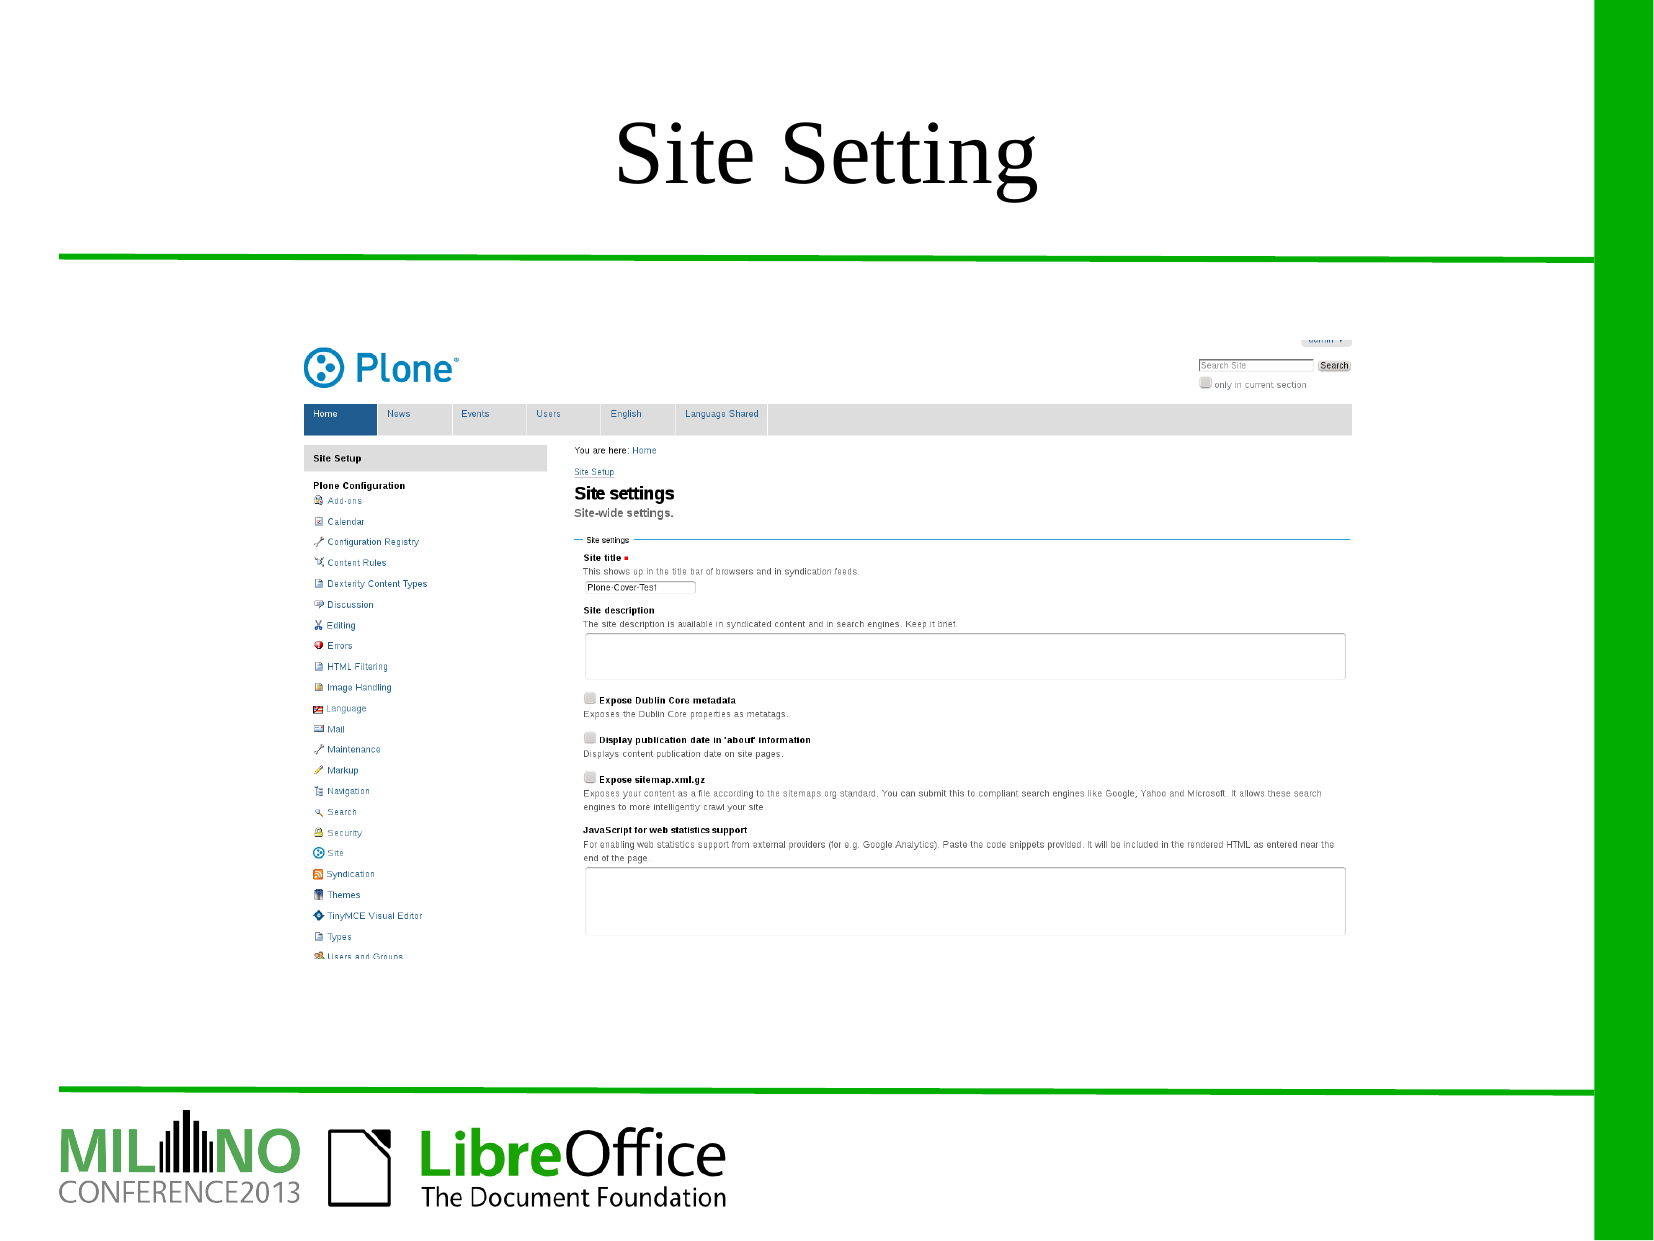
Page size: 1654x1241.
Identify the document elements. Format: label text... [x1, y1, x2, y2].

picture [294, 340, 1359, 959]
title Site Setting [82, 49, 1571, 257]
picture [59, 1092, 756, 1241]
